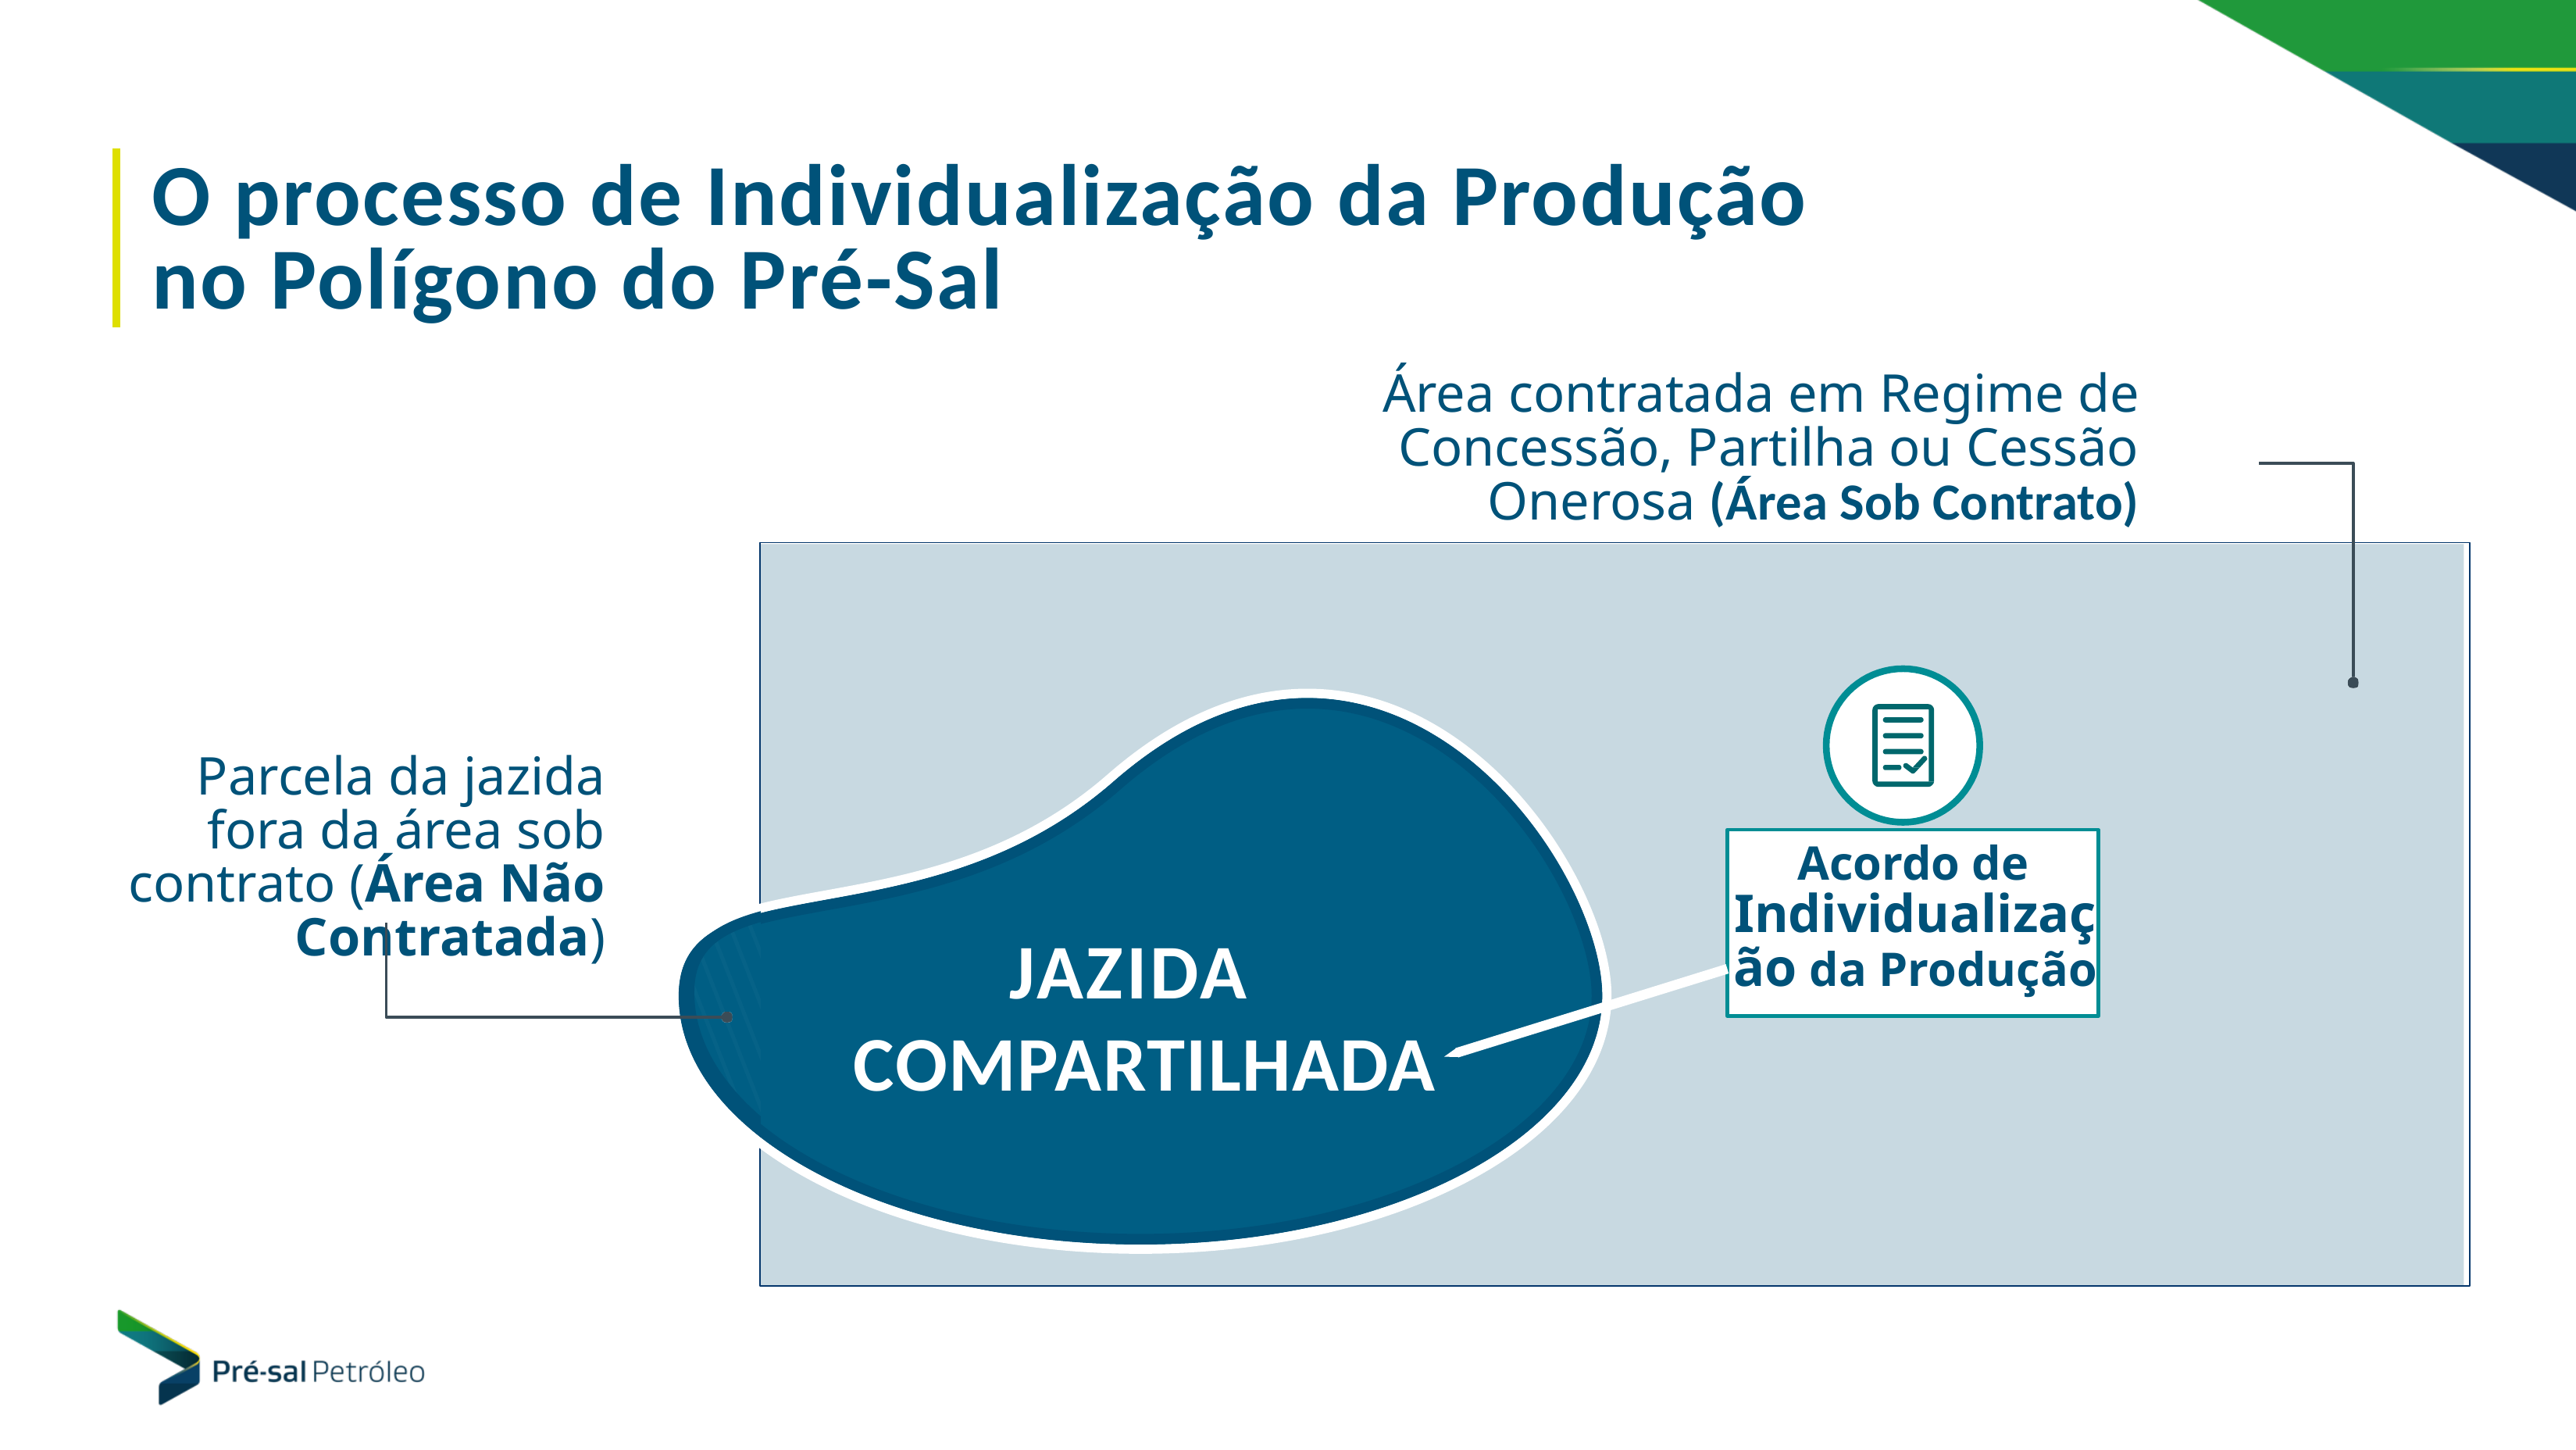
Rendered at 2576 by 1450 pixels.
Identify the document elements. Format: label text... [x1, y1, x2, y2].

picture [646, 543, 2470, 1285]
text_box [2348, 677, 2359, 688]
title O processo de Individualização da Produção no Polígono do Pré-Sal [150, 158, 1827, 330]
text_box COMPARTILHADA [851, 1012, 1444, 1108]
text_box Parcela da jazida fora da área sob contrato (Área Não Contratada) [122, 745, 612, 915]
text_box Acordo de Individualização da Produção [1727, 830, 2099, 1016]
text_box Área contratada em Regime de Concessão, Partilha ou Cessão Onerosa (Área Sob Contrato) [1372, 363, 2242, 532]
text_box [1830, 673, 1976, 819]
text_box JAZIDA [1008, 920, 1250, 1012]
text_box [722, 1012, 733, 1023]
